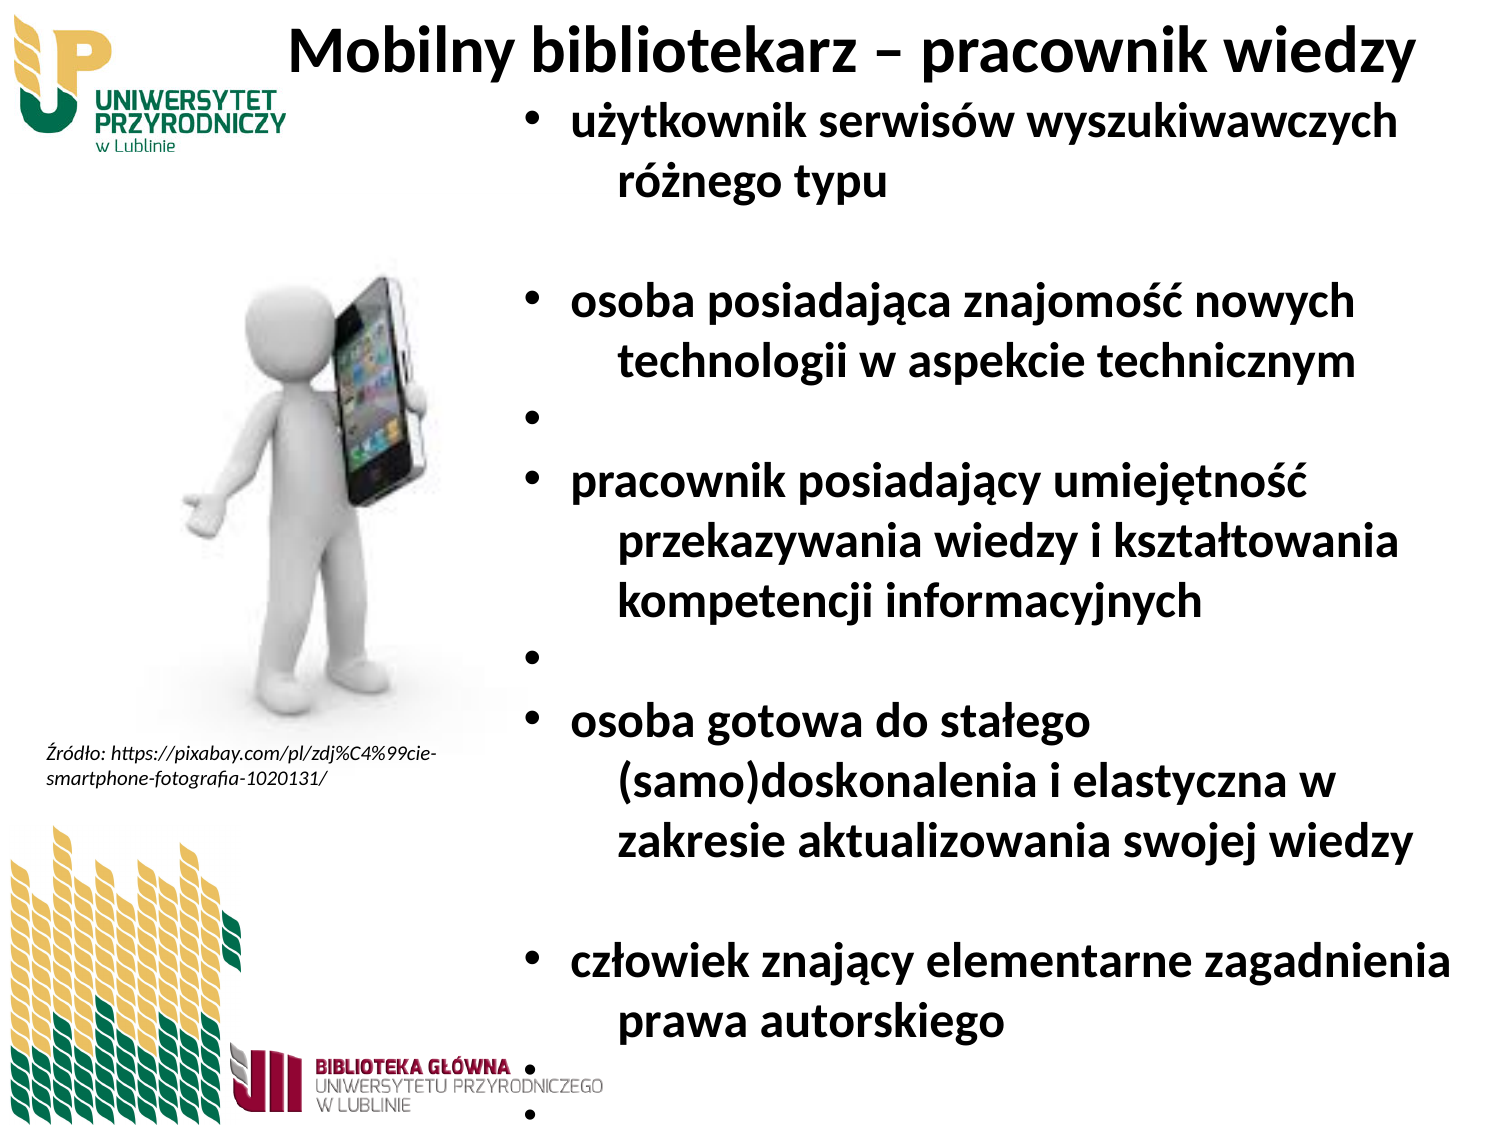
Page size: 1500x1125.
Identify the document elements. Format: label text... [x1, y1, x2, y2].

picture [9, 825, 508, 1125]
picture [8, 192, 508, 800]
text_box Mobilny bibliotekarz – pracownik wiedzy [272, 0, 1448, 94]
text_box Źródło: https://pixabay.com/pl/zdj%C4%99cie-smartphone-fotografia-1020131/ [31, 732, 508, 797]
picture [14, 0, 508, 152]
text_box użytkownik serwisów wyszukiwawczych różnego typu osoba posiadająca znajomość nowych technologii w aspekcie technicznym pracownik posiadający umiejętność przekazywania wiedzy i kształtowania kompetencji informacyjnych osoba gotowa do stałego (samo)doskonalenia i elastyczna w zakresie aktualizowania swojej wiedzy człowiek znający elementarne zagadnienia prawa autorskiego [508, 79, 1477, 1125]
